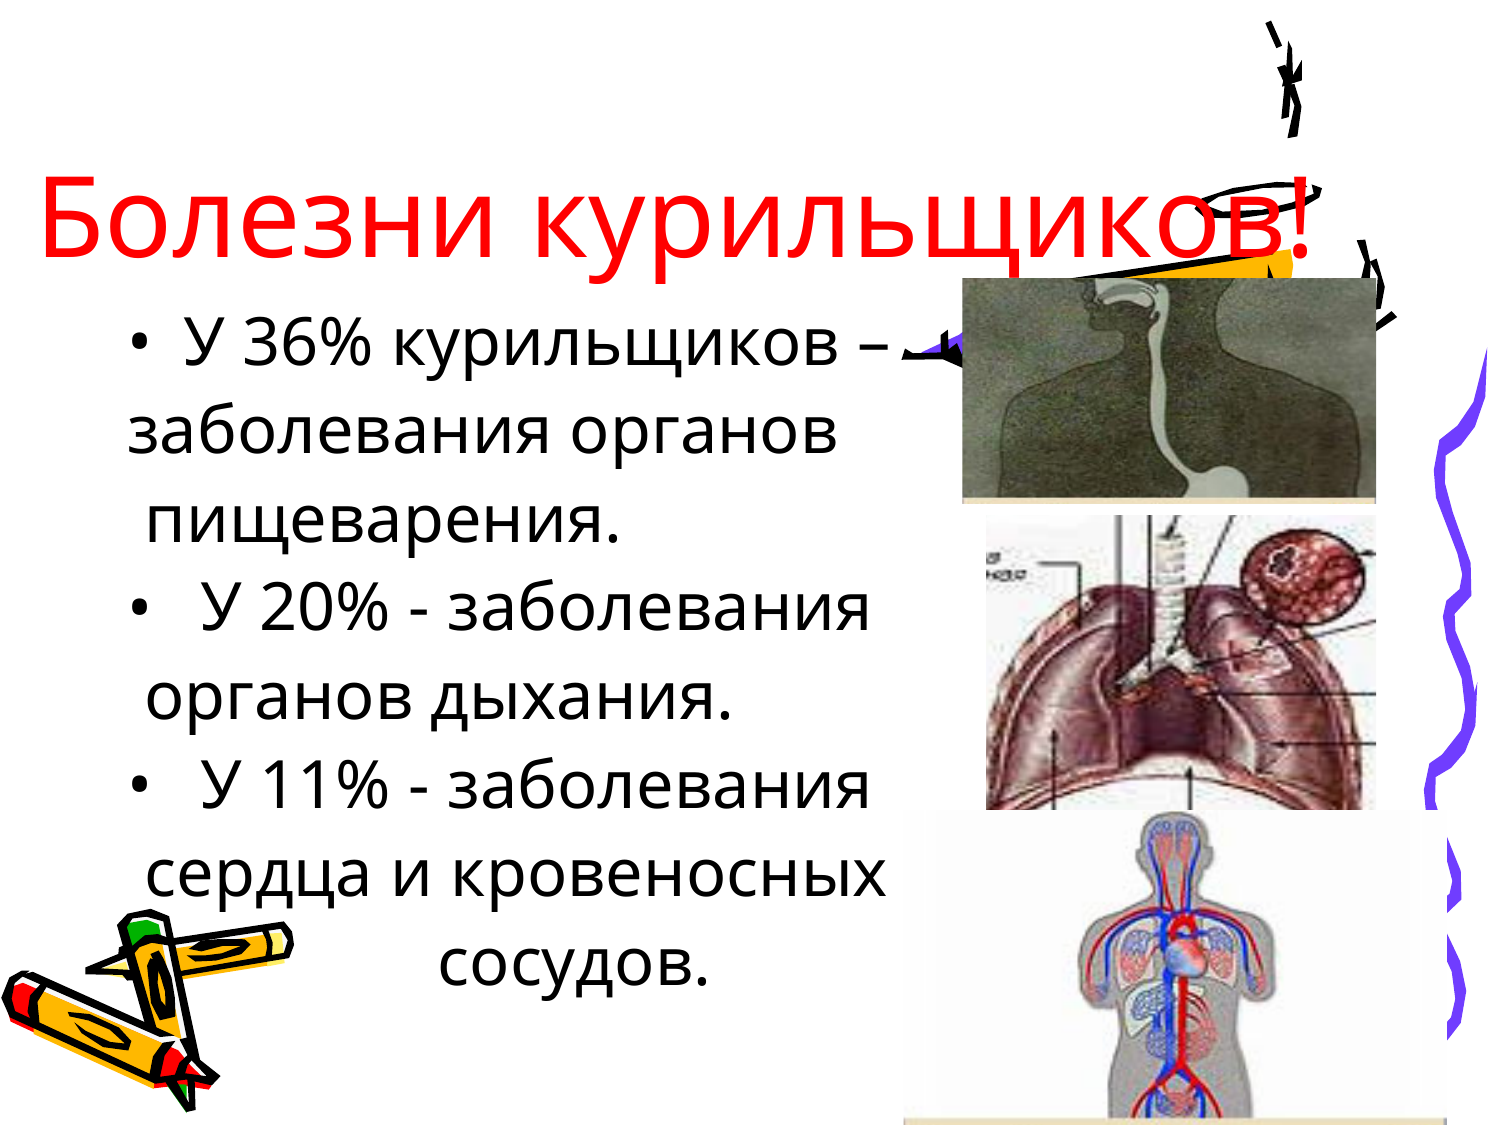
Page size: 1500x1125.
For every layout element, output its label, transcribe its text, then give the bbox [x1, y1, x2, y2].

picture [903, 515, 1447, 1125]
list У 36% курильщиков – заболевания органов пищеварения. У 20% - заболевания органов дыхания. У 11% - заболевания сердца и кровеносных сосудов. [112, 299, 1500, 1015]
picture [962, 278, 1377, 504]
title Болезни курильщиков! [112, 2, 1240, 288]
